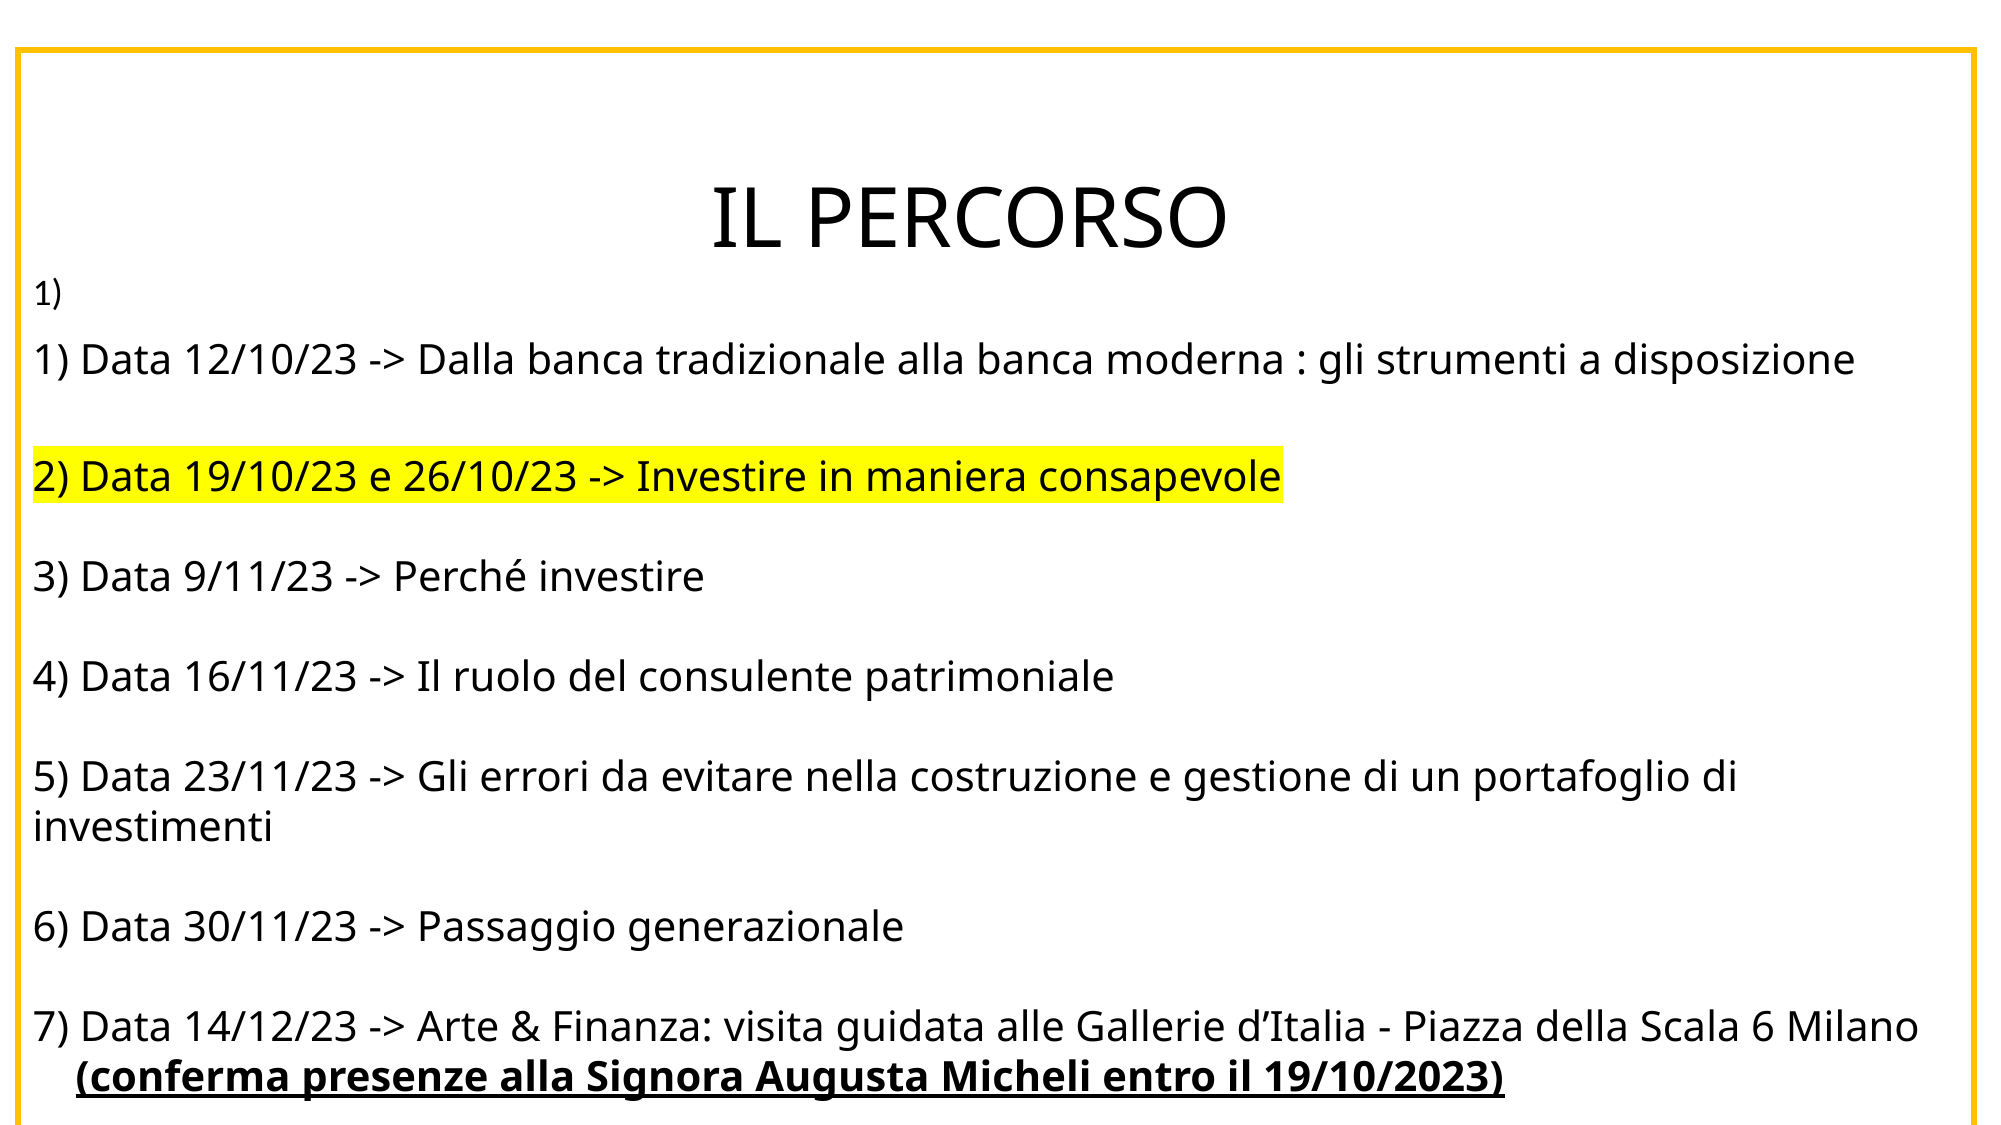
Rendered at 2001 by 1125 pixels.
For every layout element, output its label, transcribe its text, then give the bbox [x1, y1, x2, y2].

text_box IL PERCORSO 1) Data 12/10/23 -> Dalla banca tradizionale alla banca moderna : gli strumenti a disposizione 2) Data 19/10/23 e 26/10/23 -> Investire in maniera consapevole 3) Data 9/11/23 -> Perché investire 4) Data 16/11/23 -> Il ruolo del consulente patrimoniale 5) Data 23/11/23 -> Gli errori da evitare nella costruzione e gestione di un portafoglio di investimenti 6) Data 30/11/23 -> Passaggio generazionale 7) Data 14/12/23 -> Arte & Finanza: visita guidata alle Gallerie d’Italia - Piazza della Scala 6 Milano (conferma presenze alla Signora Augusta Micheli entro il 19/10/2023) [17, 50, 1974, 1105]
